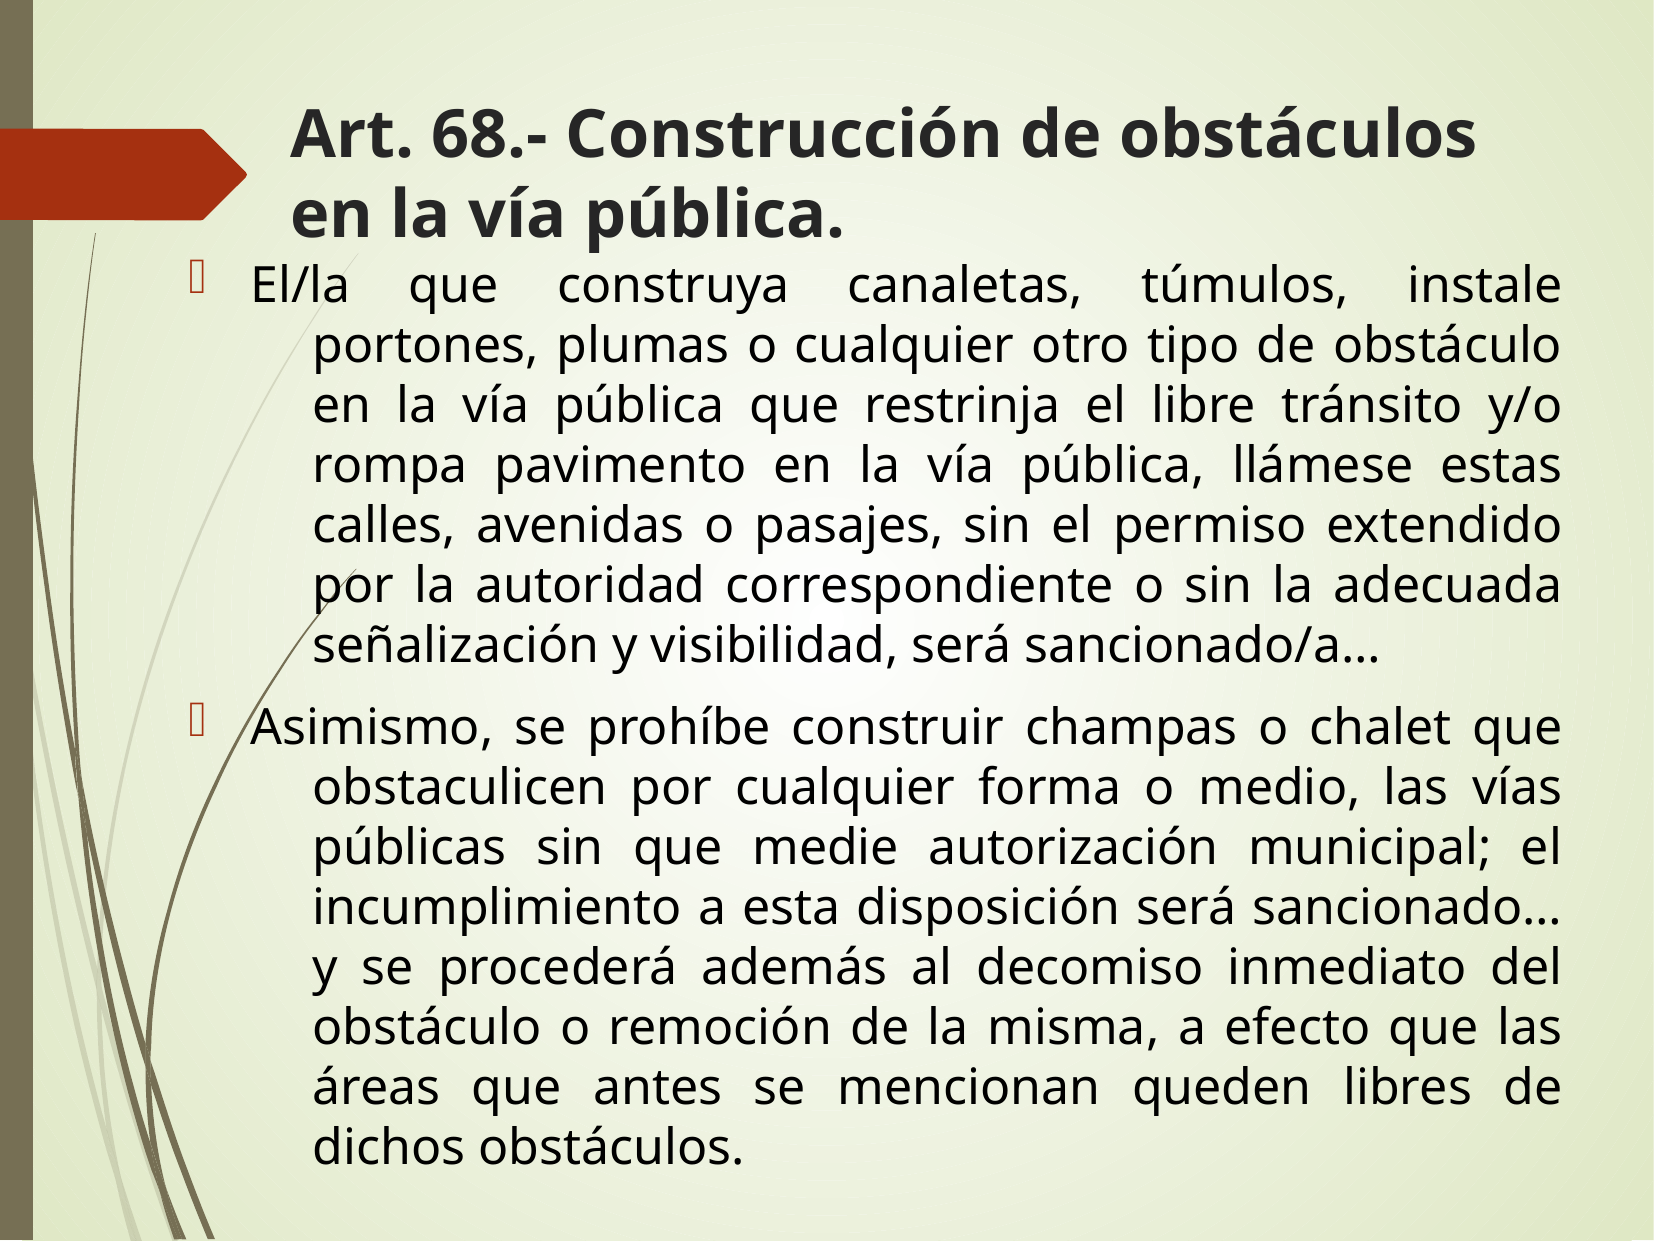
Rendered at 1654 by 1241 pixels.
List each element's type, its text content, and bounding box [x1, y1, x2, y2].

title Art. 68.- Construcción de obstáculos en la vía pública. [275, 83, 1561, 244]
list El/la que construya canaletas, túmulos, instale portones, plumas o cualquier otro tipo de obstáculo en la vía pública que restrinja el libre tránsito y/o rompa pavimento en la vía pública, llámese estas calles, avenidas o pasajes, sin el permiso extendido por la autoridad correspondiente o sin la adecuada señalización y visibilidad, será sancionado/a… Asimismo, se prohíbe construir champas o chalet que obstaculicen por cualquier forma o medio, las vías públicas sin que medie autorización municipal; el incumplimiento a esta disposición será sancionado… y se procederá además al decomiso inmediato del obstáculo o remoción de la misma, a efecto que las áreas que antes se mencionan queden libres de dichos obstáculos. [173, 244, 1579, 1211]
